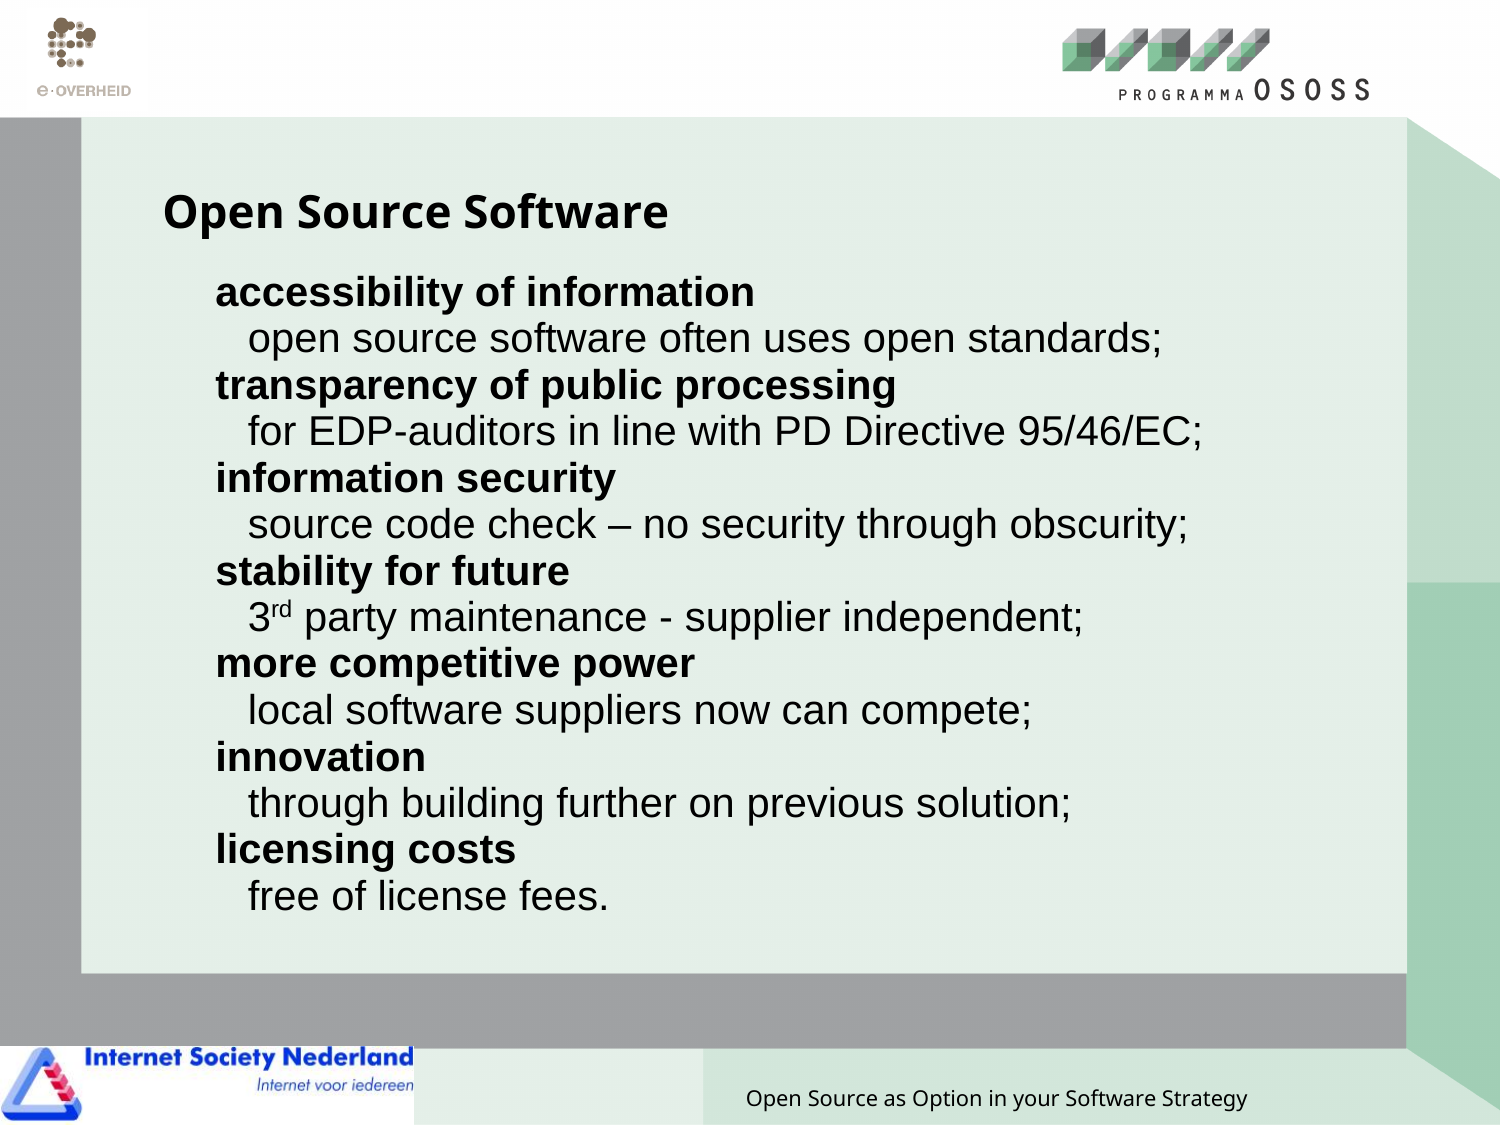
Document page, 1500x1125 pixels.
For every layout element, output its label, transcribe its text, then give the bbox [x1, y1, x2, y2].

list accessibility of information open source software often uses open standards; transparency of public processing for EDP-auditors in line with PD Directive 95/46/EC; information security source code check – no security through obscurity; stability for future 3rd party maintenance - supplier independent; more competitive power local software suppliers now can compete; innovation through building further on previous solution; licensing costs free of license fees. [215, 268, 1364, 931]
title Open Source Software [162, 155, 1364, 266]
picture [0, 0, 1500, 1125]
